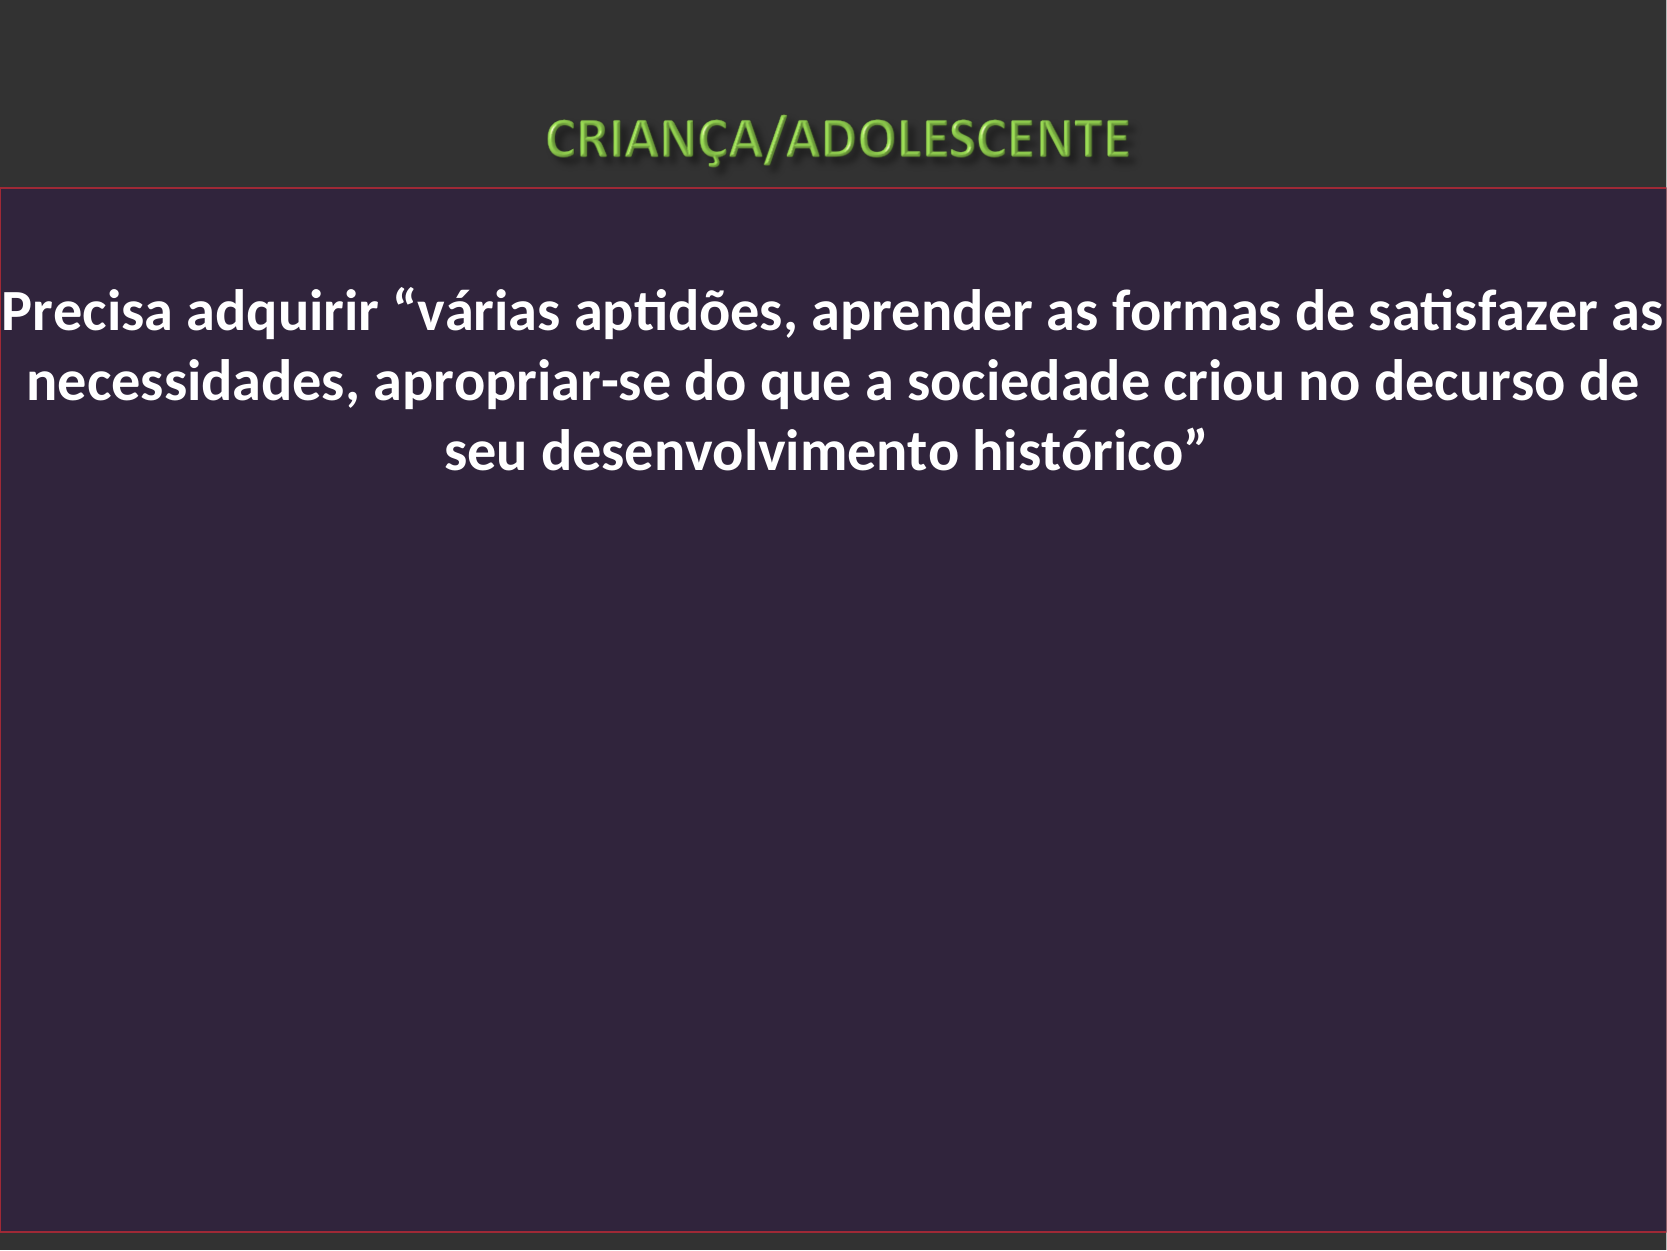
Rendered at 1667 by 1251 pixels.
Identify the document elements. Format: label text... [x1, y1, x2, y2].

text_box [0, 0, 1667, 187]
list Precisa adquirir “várias aptidões, aprender as formas de satisfazer as necessidades, apropriar-se do que a sociedade criou no decurso de seu desenvolvimento histórico” [0, 187, 1667, 1233]
